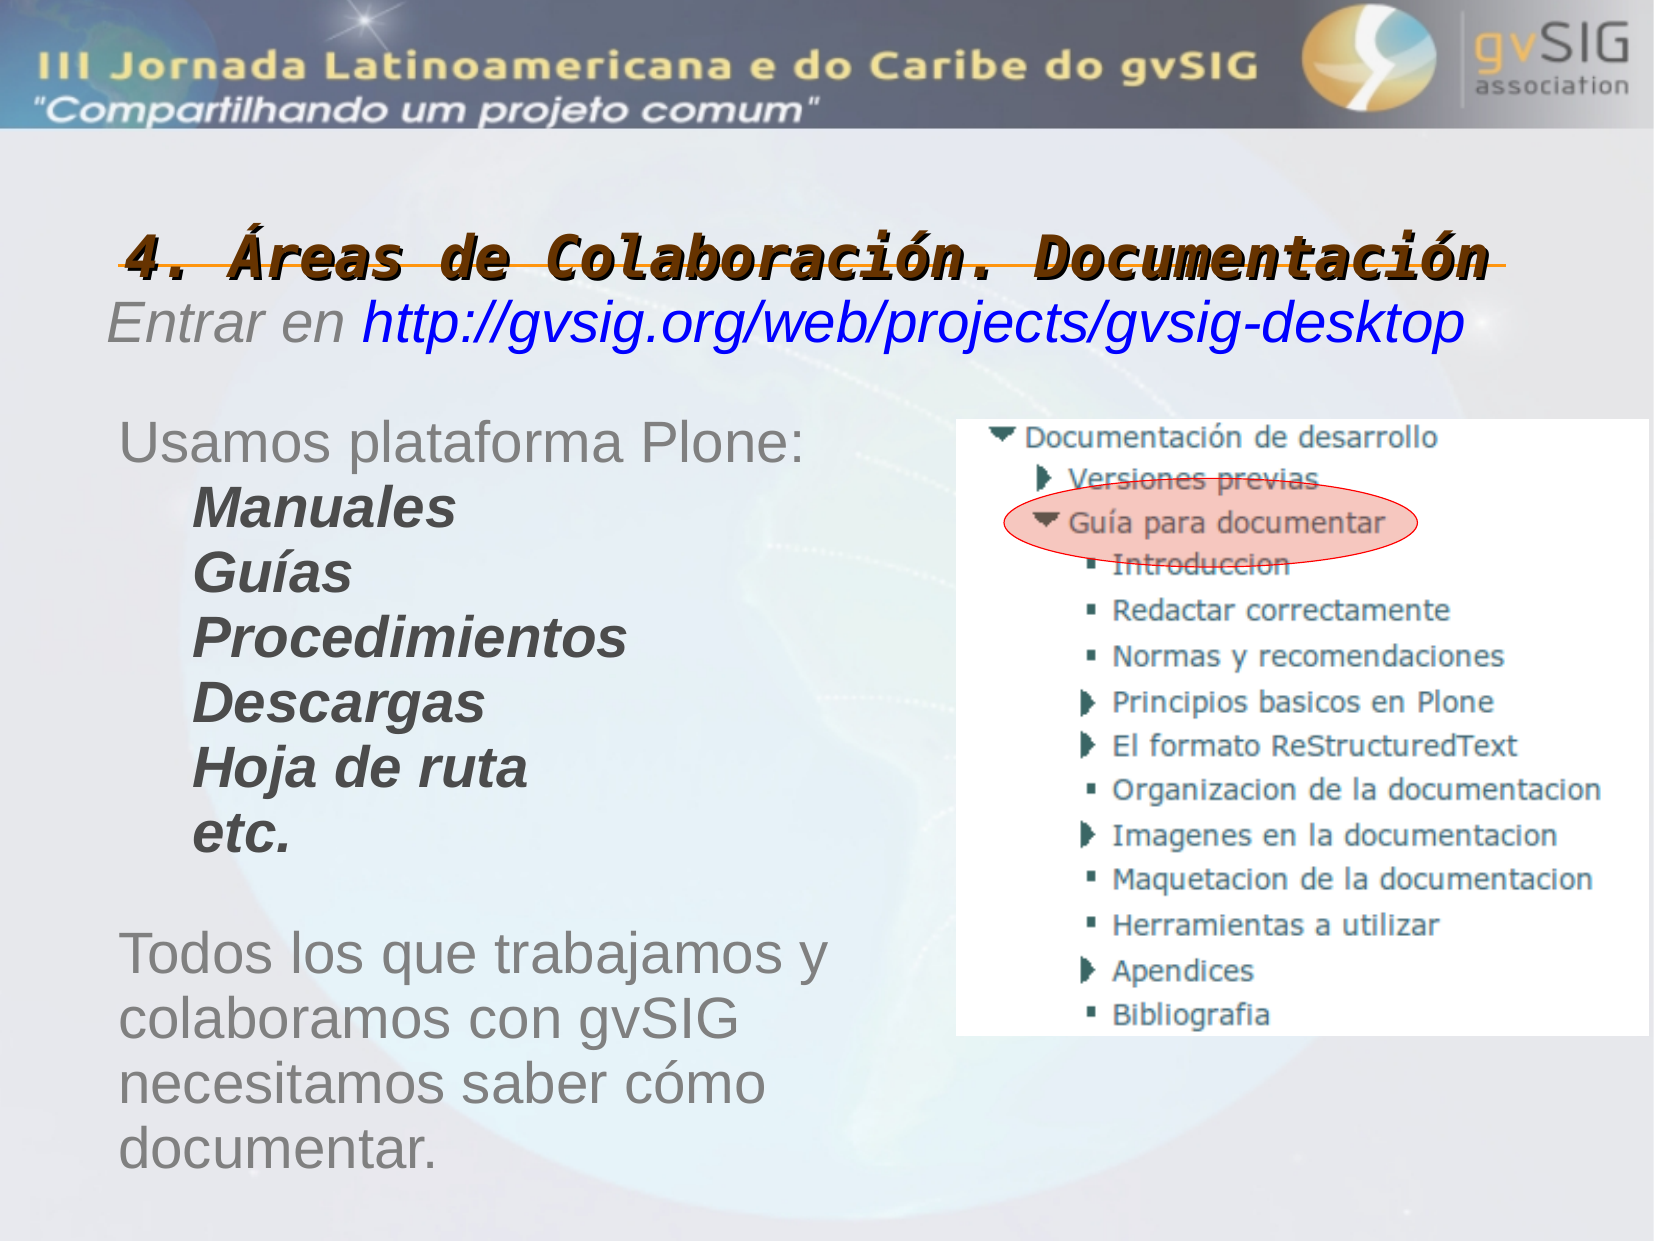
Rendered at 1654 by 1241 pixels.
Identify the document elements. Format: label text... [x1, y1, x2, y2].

text_box [1003, 478, 1418, 567]
picture [0, 0, 1654, 1241]
title Todos los que trabajamos y colaboramos con gvSIG necesitamos saber cómo documentar. [118, 921, 1064, 1181]
title Usamos plataforma Plone: Manuales Guías Procedimientos Descargas Hoja de ruta etc. [118, 405, 975, 869]
title Entrar en http://gvsig.org/web/projects/gvsig-desktop [106, 277, 1595, 367]
text_box 4. Áreas de Colaboración. Documentación [109, 182, 1536, 265]
